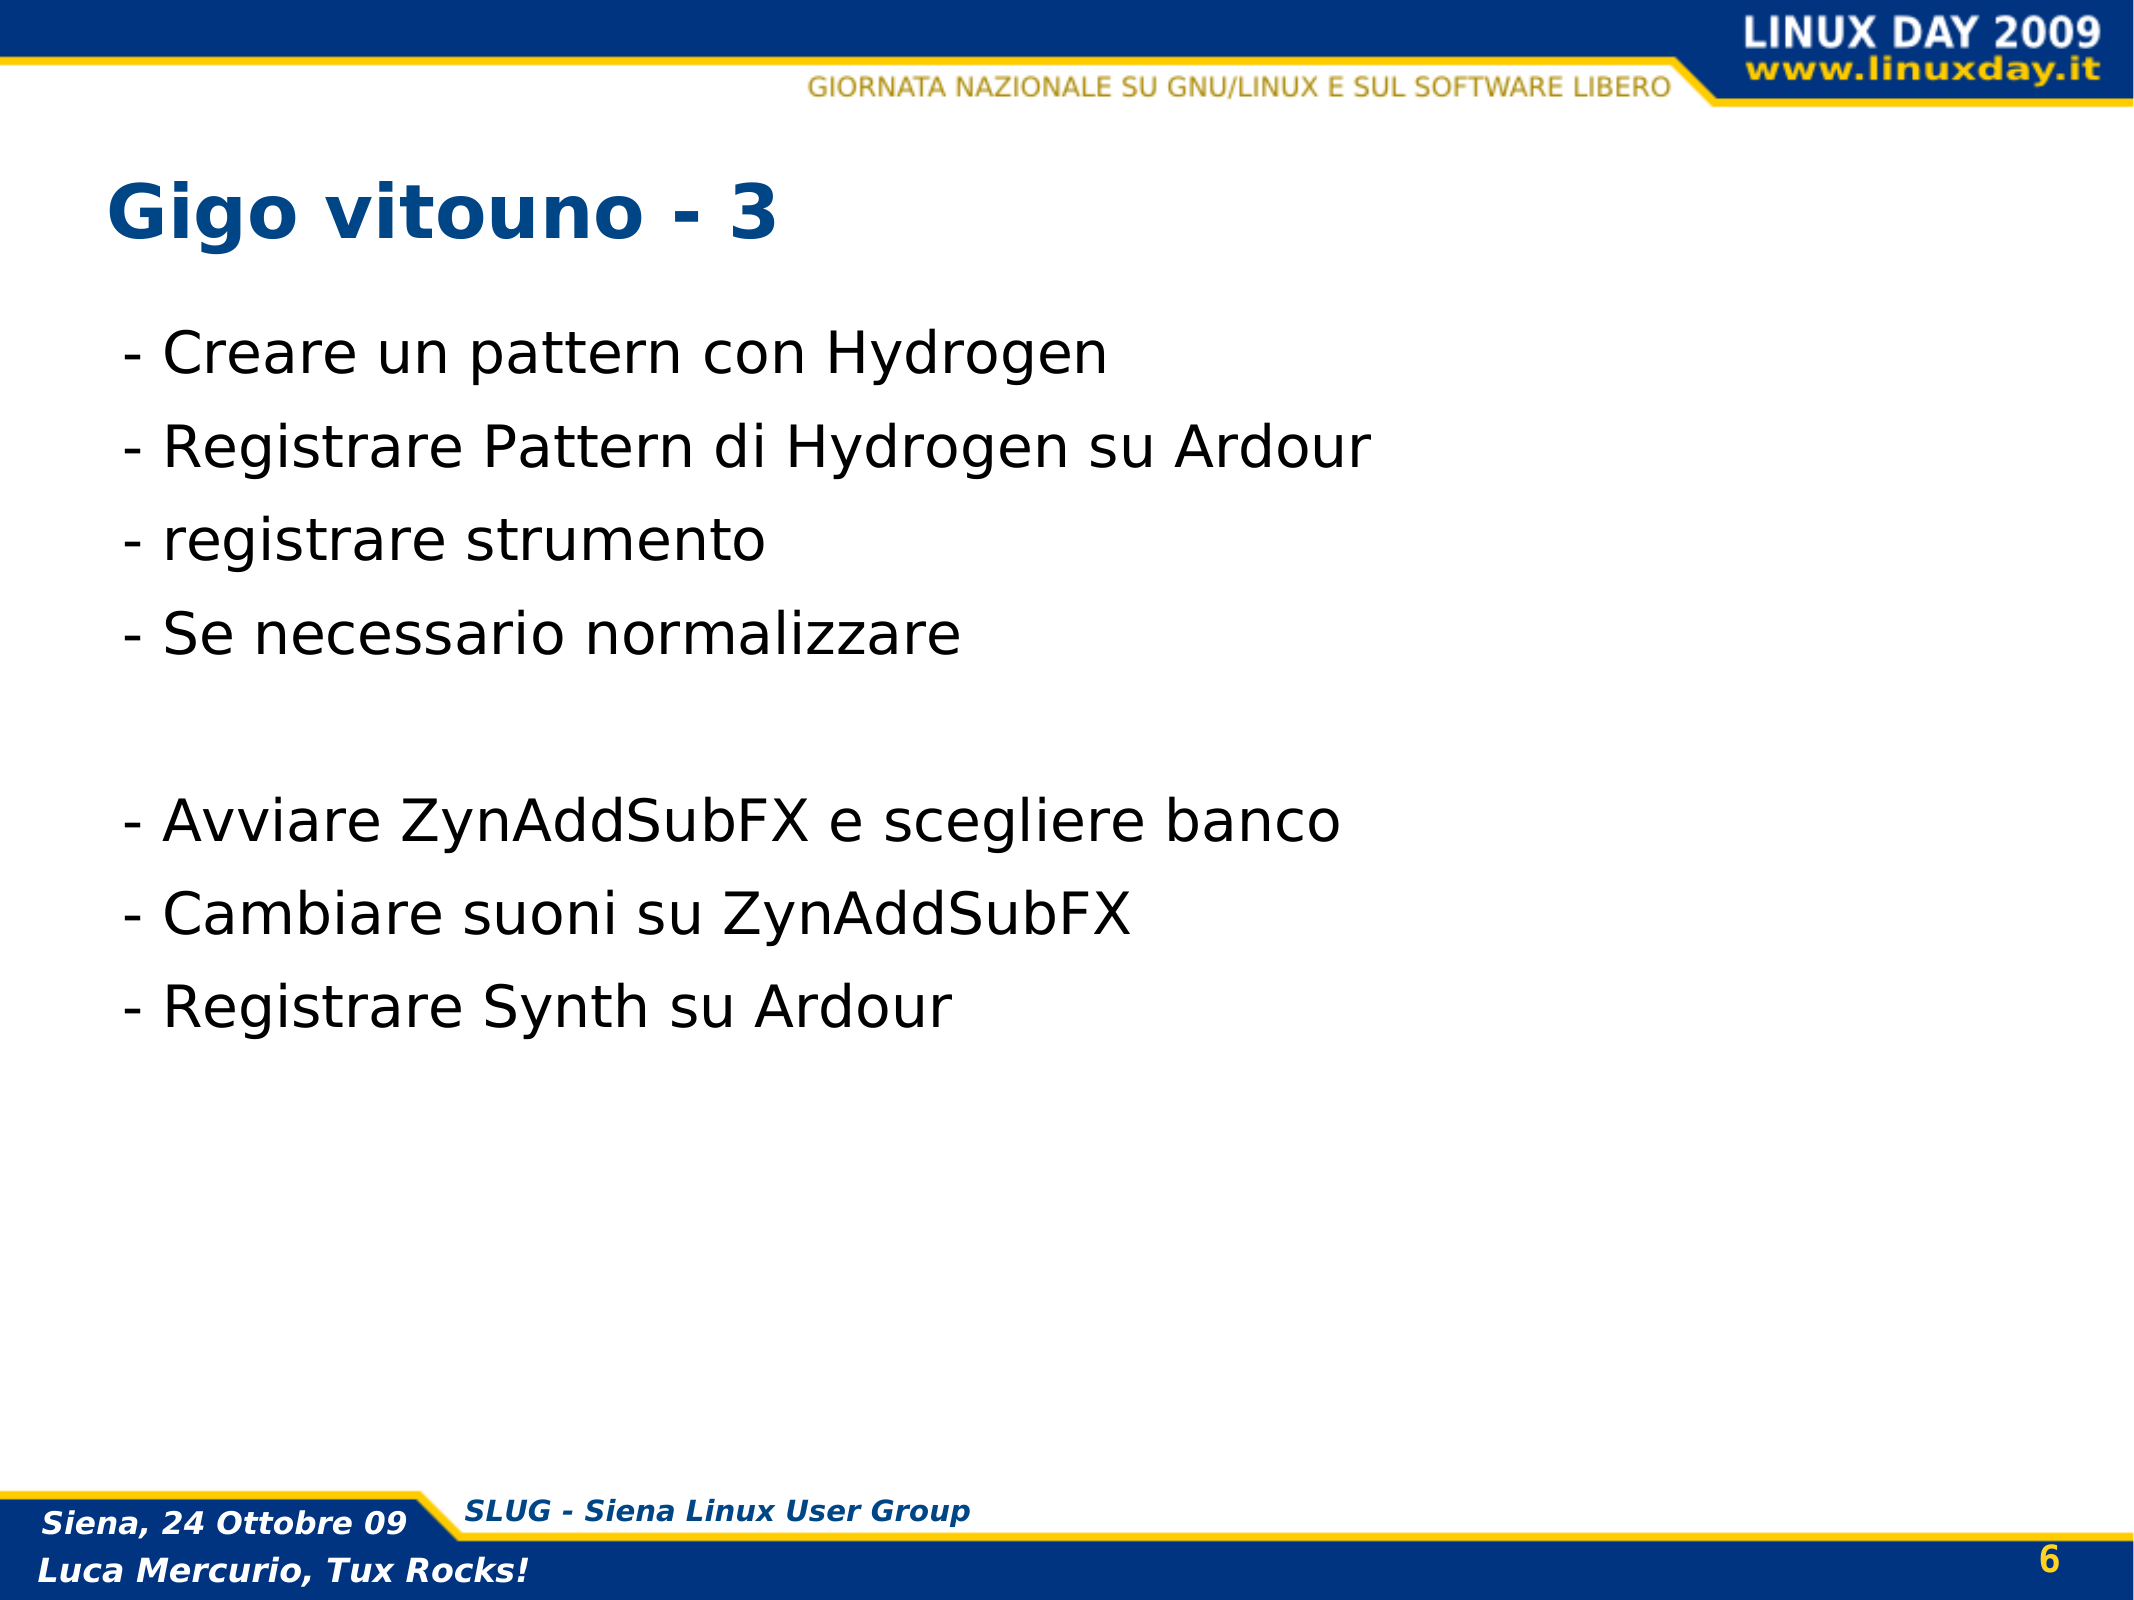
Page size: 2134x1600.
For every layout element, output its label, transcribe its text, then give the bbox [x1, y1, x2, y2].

picture [0, 0, 2134, 1600]
title Gigo vitouno - 3 [106, 159, 2080, 267]
list - Creare un pattern con Hydrogen - Registrare Pattern di Hydrogen su Ardour - registrare strumento - Se necessario normalizzare - Avviare ZynAddSubFX e scegliere banco - Cambiare suoni su ZynAddSubFX - Registrare Synth su Ardour [106, 319, 2027, 1441]
